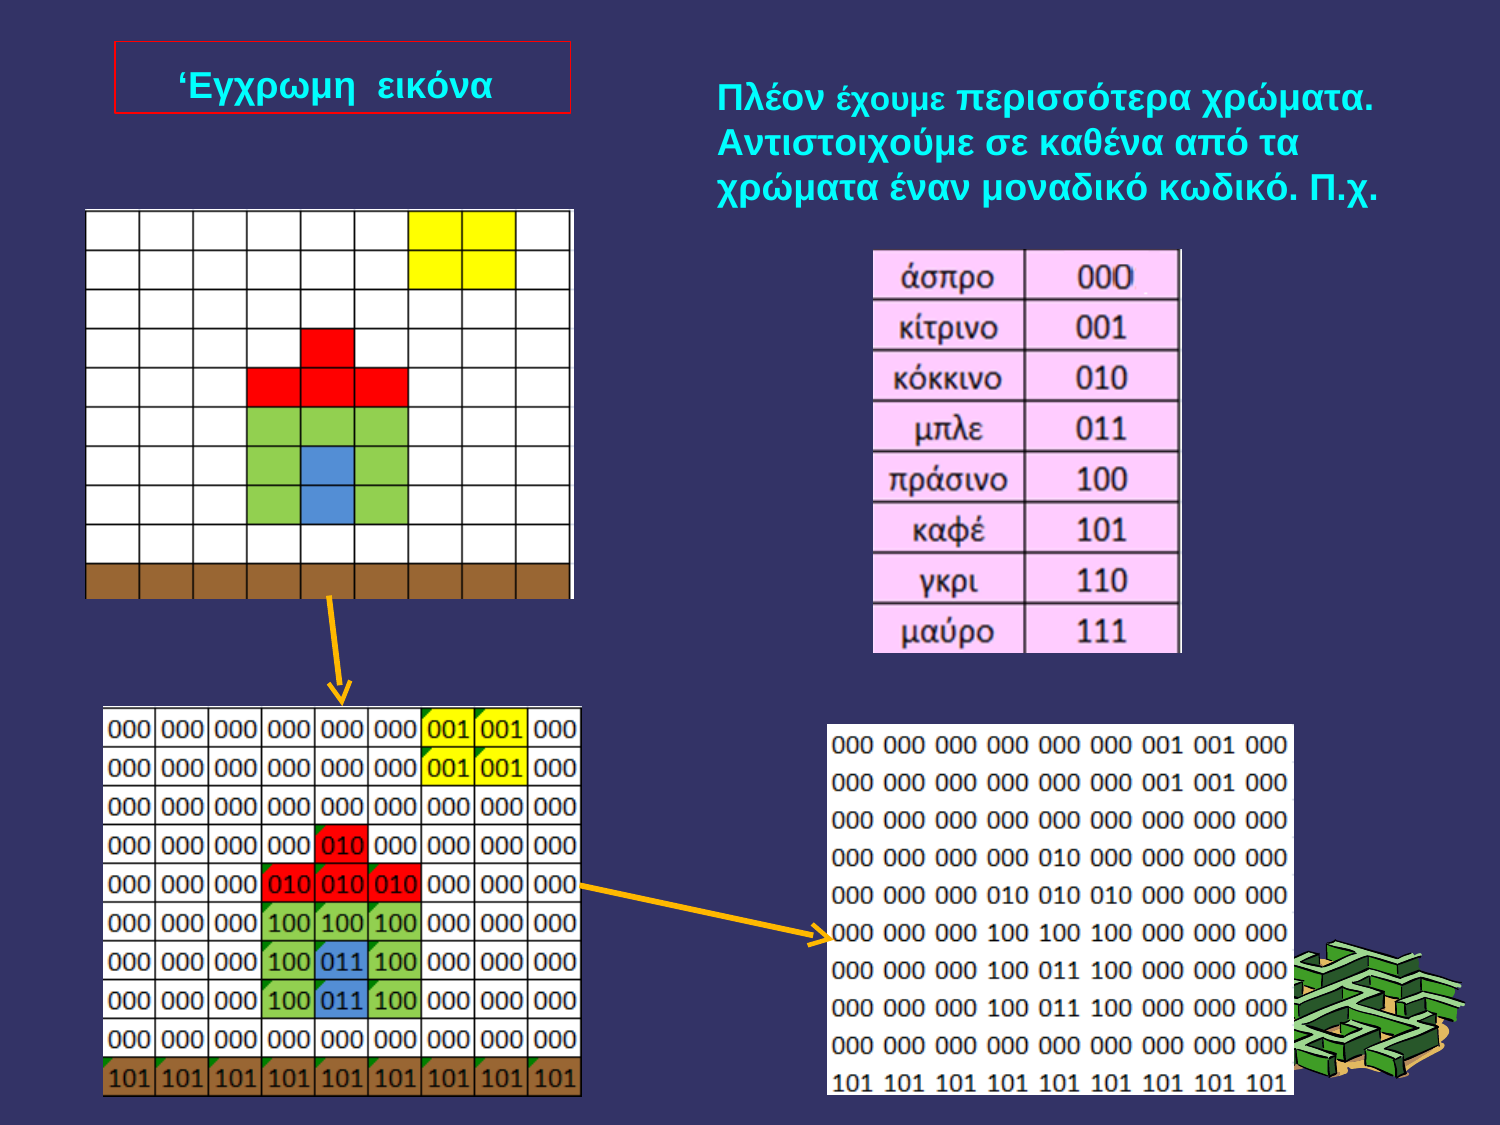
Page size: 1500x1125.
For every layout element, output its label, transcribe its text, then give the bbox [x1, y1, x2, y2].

text_box ‘Εγχρωμη εικόνα [162, 53, 509, 159]
text_box Πλέον έχουμε περισσότερα χρώματα. Αντιστοιχούμε σε καθένα από τα χρώματα έναν μοναδικό κωδικό. Π.χ. [702, 65, 1427, 261]
picture [103, 706, 582, 1097]
picture [827, 724, 1294, 1095]
picture [873, 249, 1182, 653]
picture [85, 209, 574, 599]
